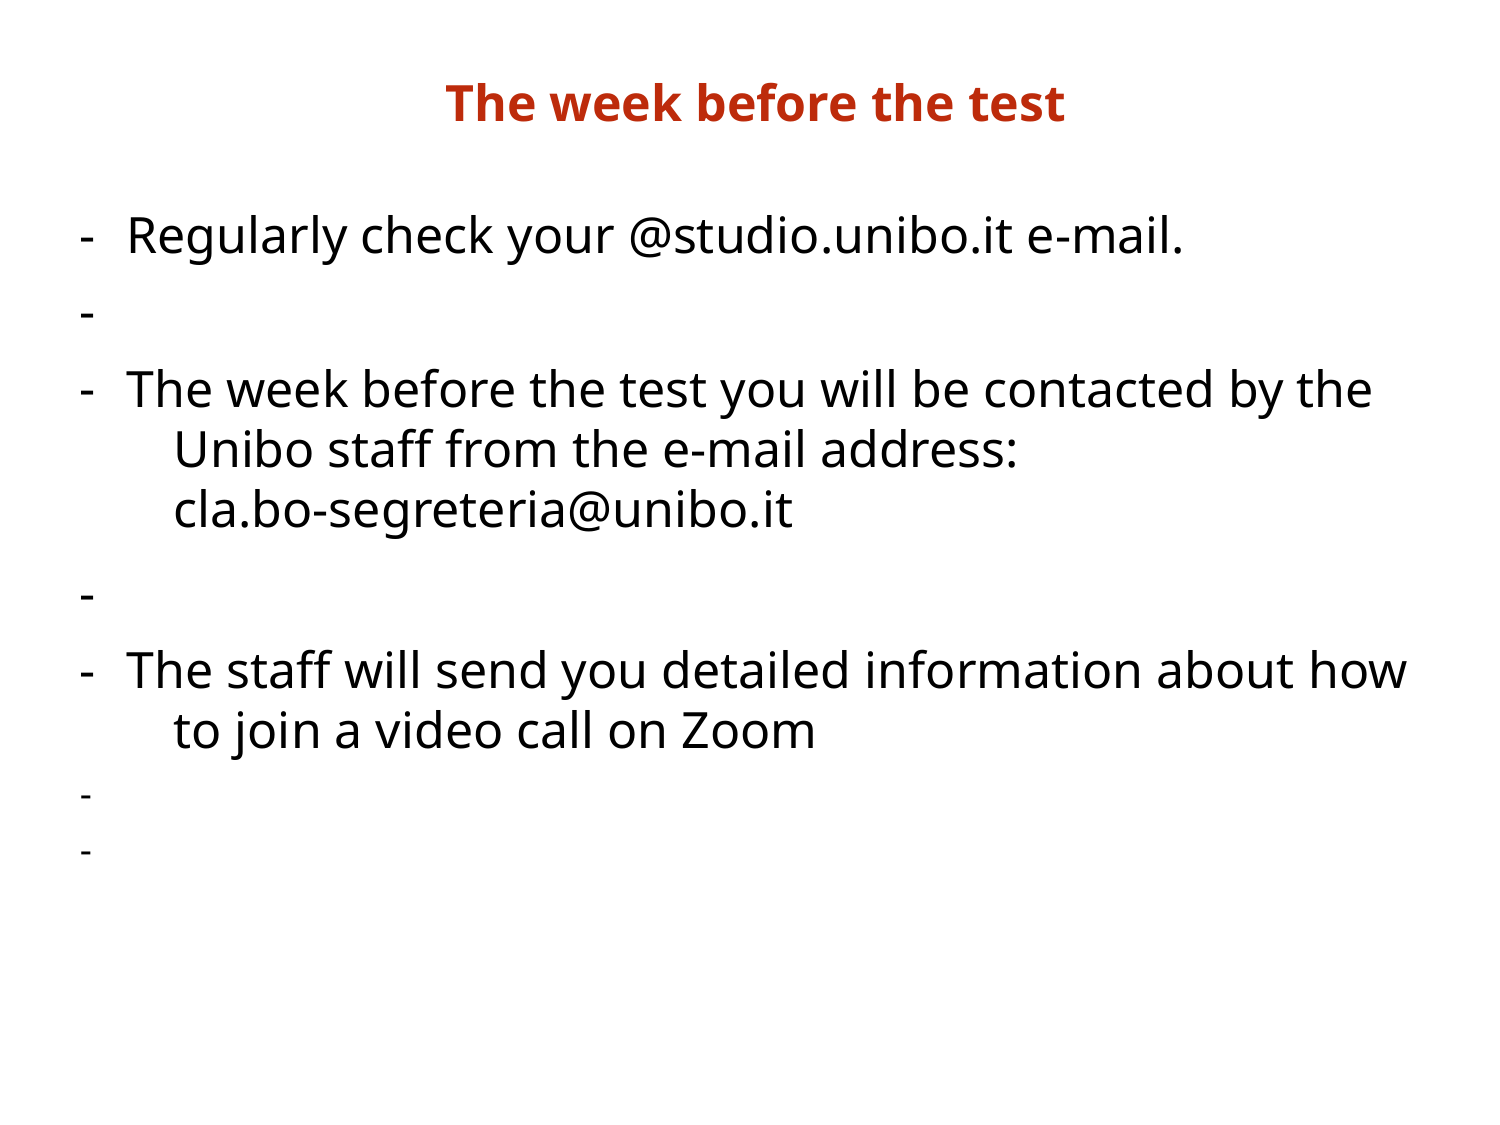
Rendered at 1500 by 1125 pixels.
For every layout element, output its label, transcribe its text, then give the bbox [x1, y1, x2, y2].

list The week before the test [64, 78, 1447, 185]
list Regularly check your @studio.unibo.it e-mail. The week before the test you will be contacted by the Unibo staff from the e-mail address: cla.bo-segreteria@unibo.it The staff will send you detailed information about how to join a video call on Zoom [64, 196, 1447, 988]
